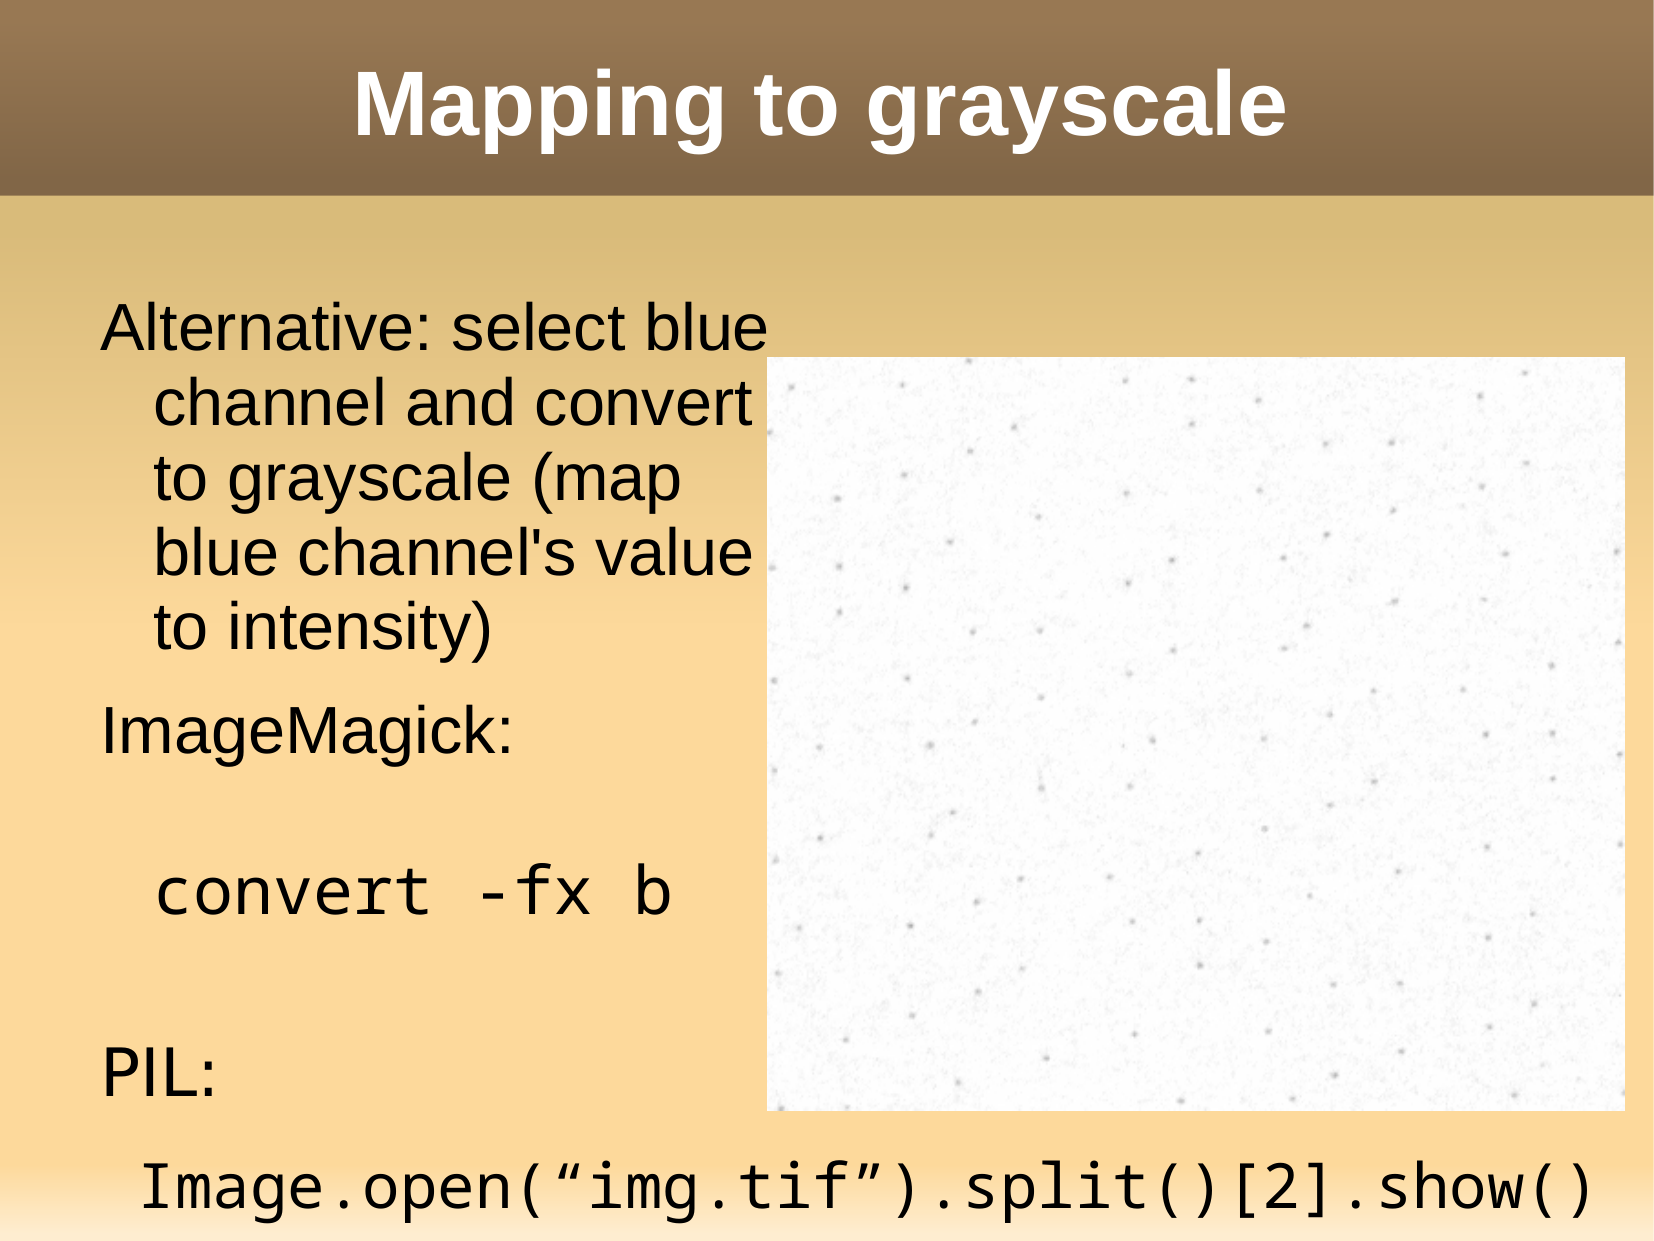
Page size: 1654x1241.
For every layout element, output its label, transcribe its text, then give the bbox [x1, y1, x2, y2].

list PIL: Image.open(“img.tif”).split()[2].show() [82, 1034, 1654, 1241]
picture [0, 0, 1654, 1241]
title Mapping to grayscale [76, 0, 1565, 208]
list Alternative: select blue channel and convert to grayscale (map blue channel's value to intensity) ImageMagick: convert -fx b [82, 290, 798, 1034]
